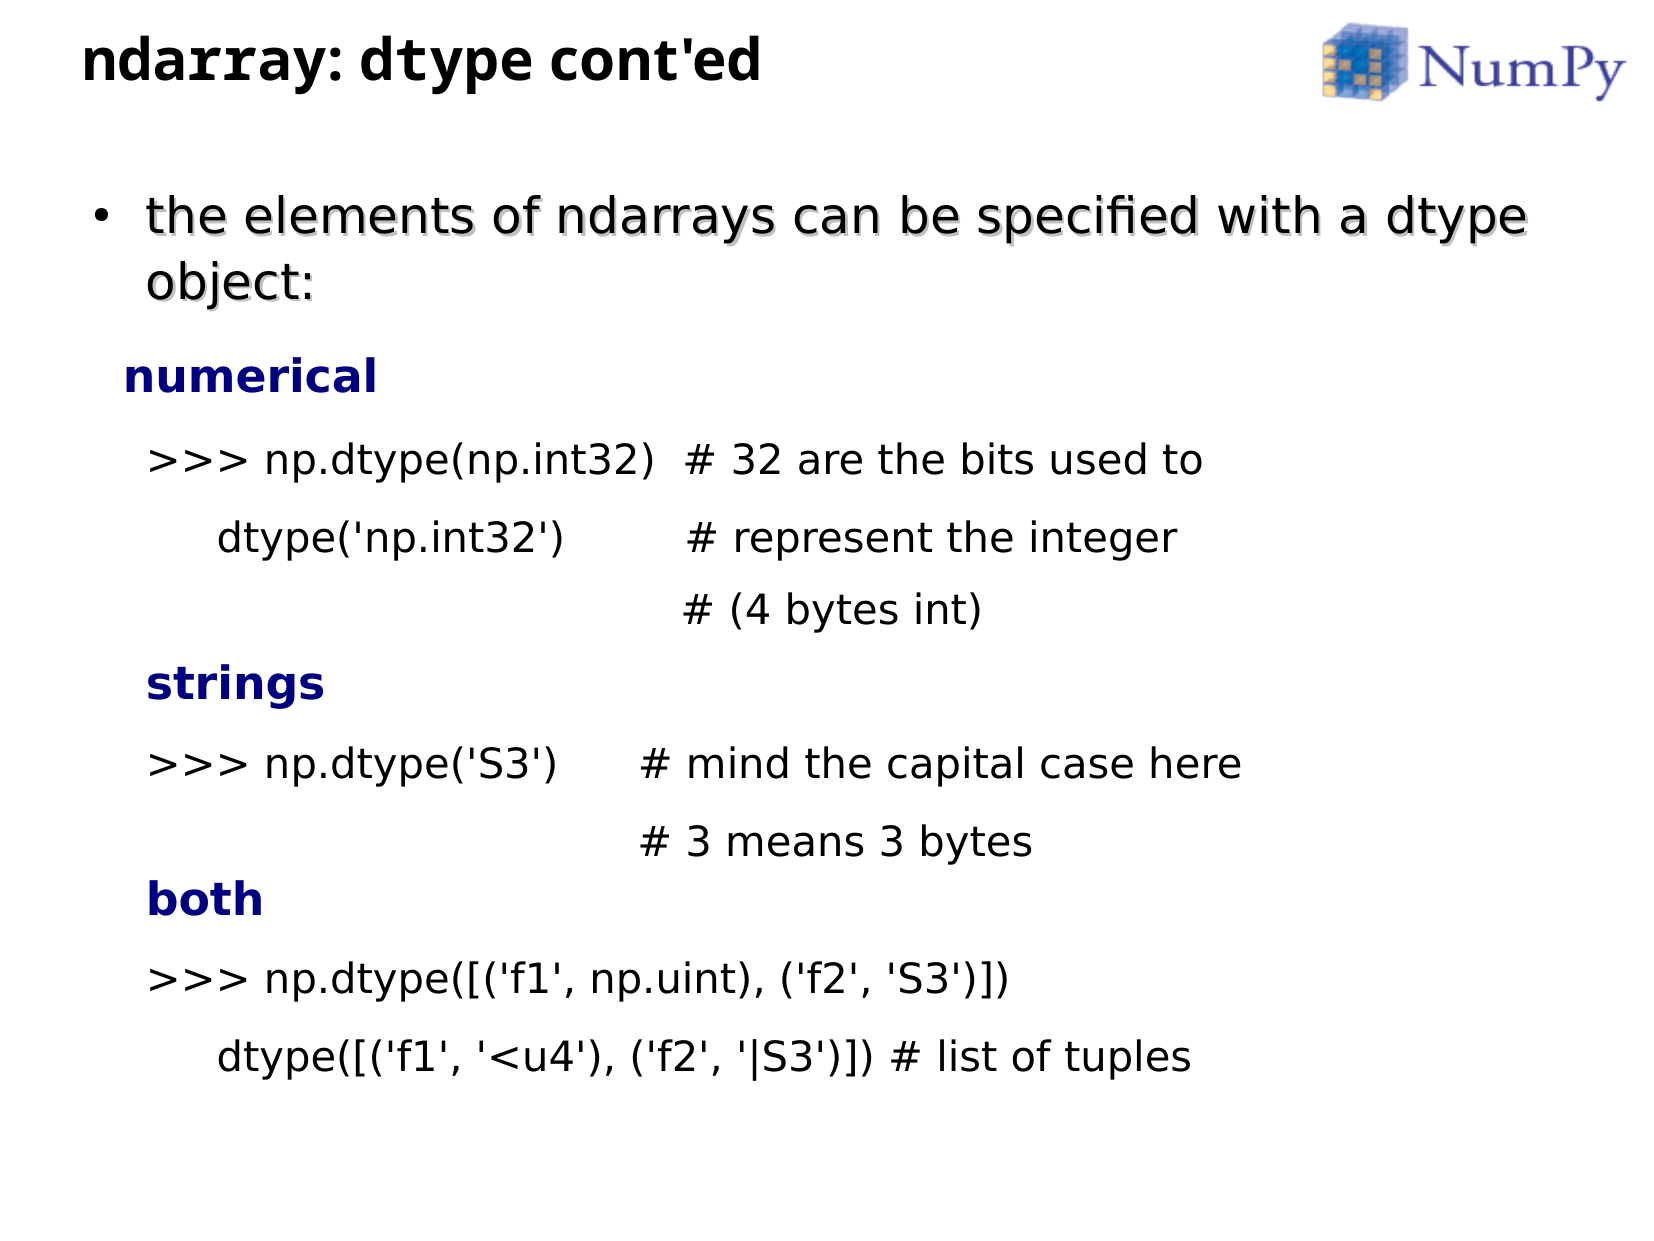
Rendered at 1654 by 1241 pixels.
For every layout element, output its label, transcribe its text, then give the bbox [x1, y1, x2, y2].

picture [1302, 13, 1635, 113]
title ndarray: dtype cont'ed [82, 3, 1571, 113]
list the elements of ndarrays can be specified with a dtype object: numerical >>> np.dtype(np.int32) # 32 are the bits used to dtype('np.int32') # represent the integer # (4 bytes int) strings >>> np.dtype('S3') # mind the capital case here # 3 means 3 bytes both >>> np.dtype([('f1', np.uint), ('f2', 'S3')]) dtype([('f1', '<u4'), ('f2', '|S3')]) # list of tuples [75, 187, 1618, 1201]
